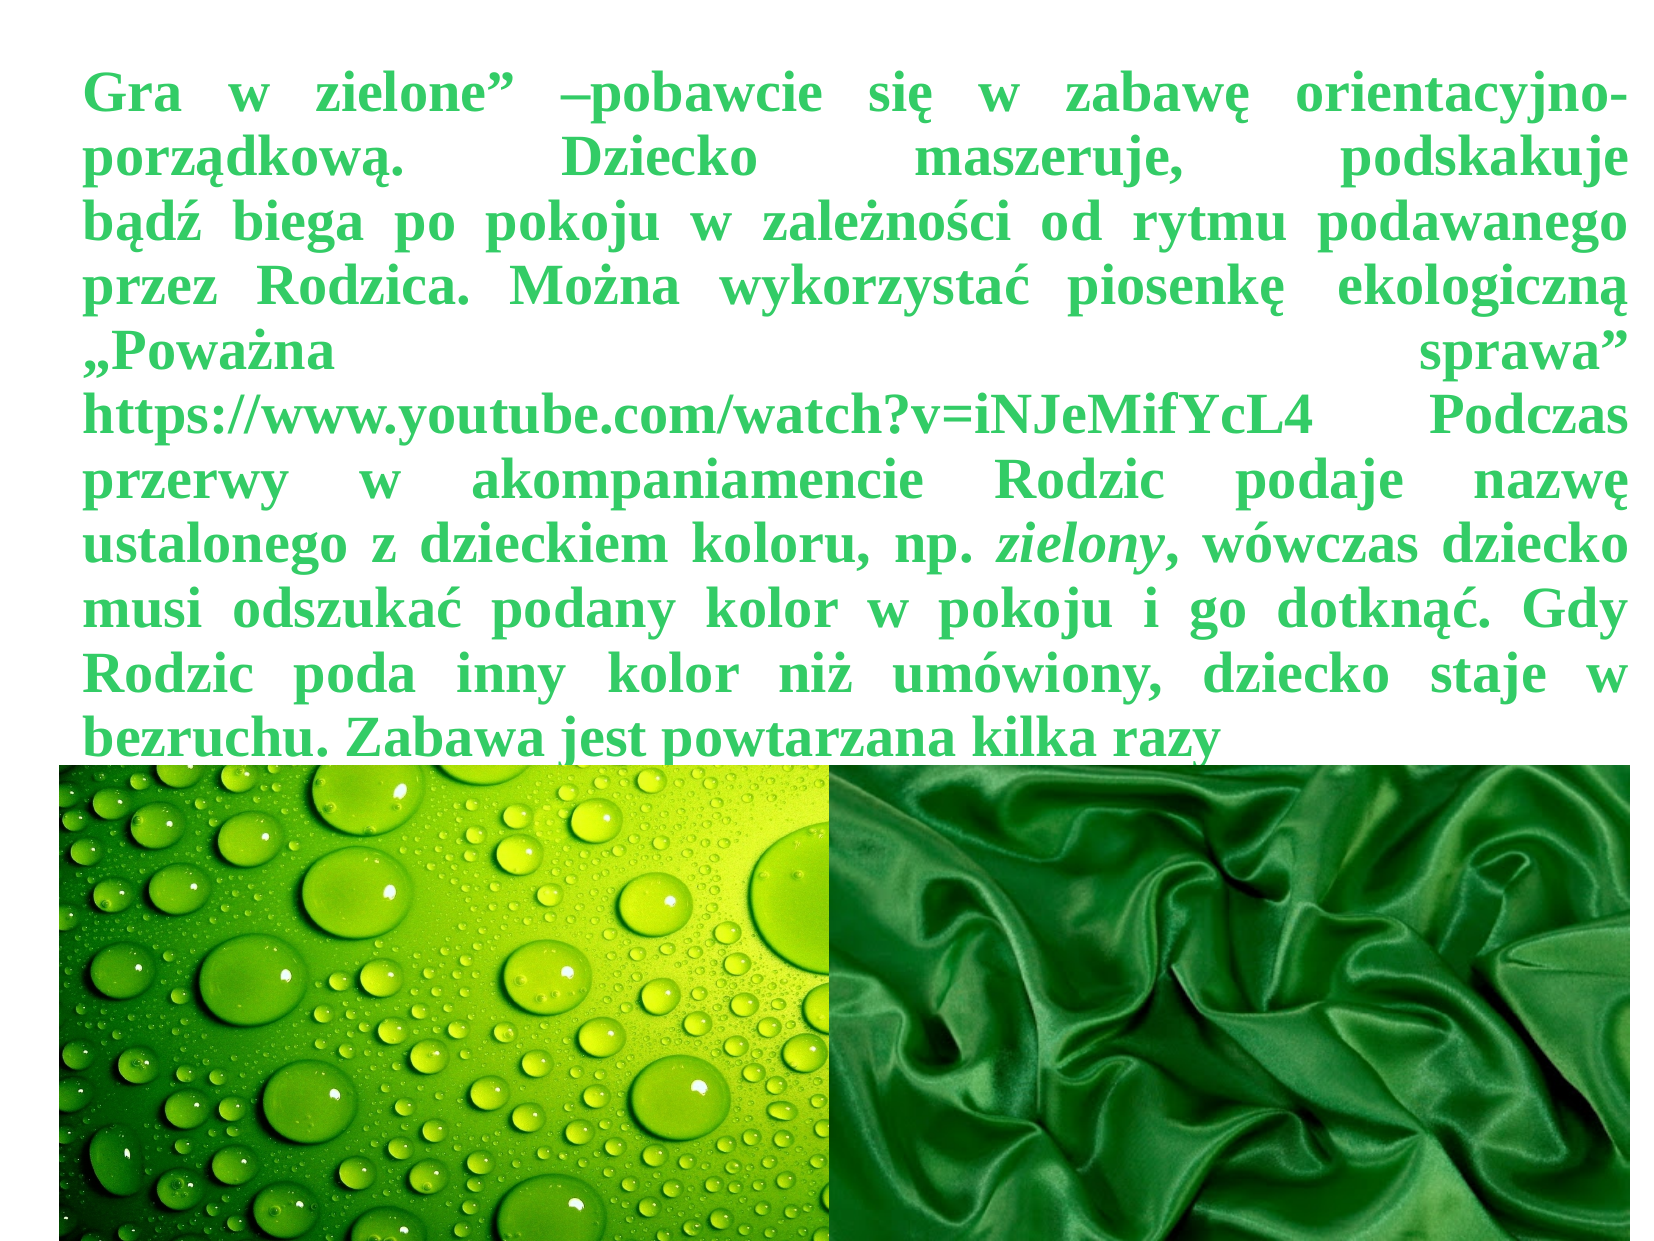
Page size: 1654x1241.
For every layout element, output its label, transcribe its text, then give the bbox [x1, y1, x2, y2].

picture [59, 765, 1630, 1241]
title Gra w zielone” –pobawcie się w zabawę orientacyjno-porządkową. Dziecko maszeruje, podskakuje bądź biega po pokoju w zależności od rytmu podawanego przez Rodzica. Można wykorzystać piosenkę ekologiczną „Poważna sprawa” https://www.youtube.com/watch?v=iNJeMifYcL4 Podczas przerwy w akompaniamencie Rodzic podaje nazwę ustalonego z dzieckiem koloru, np. zielony, wówczas dziecko musi odszukać podany kolor w pokoju i go dotknąć. Gdy Rodzic poda inny kolor niż umówiony, dziecko staje w bezruchu. Zabawa jest powtarzana kilka razy [82, 52, 1630, 765]
